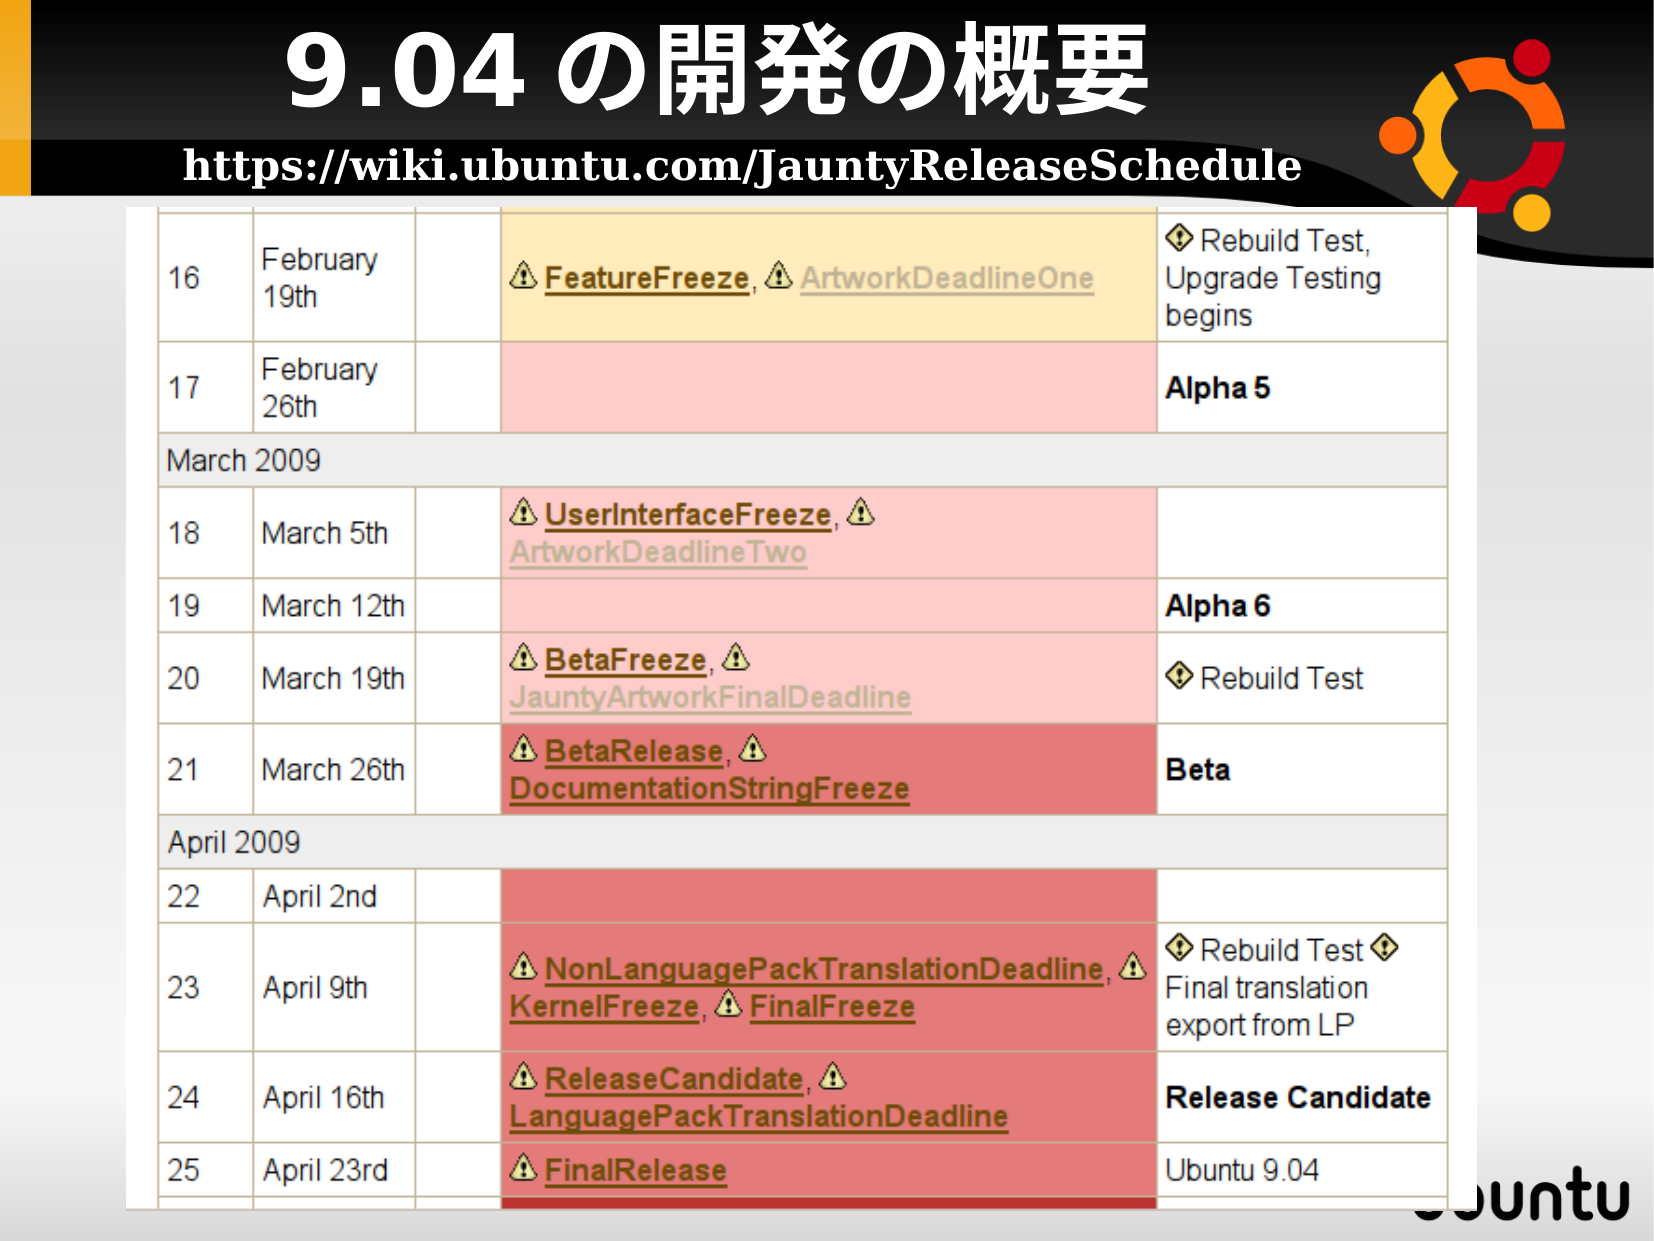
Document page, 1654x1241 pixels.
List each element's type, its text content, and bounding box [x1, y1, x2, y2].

picture [0, 0, 1654, 1241]
title 9.04の開発の概要 https://wiki.ubuntu.com/JauntyReleaseSchedule [76, 0, 1359, 208]
